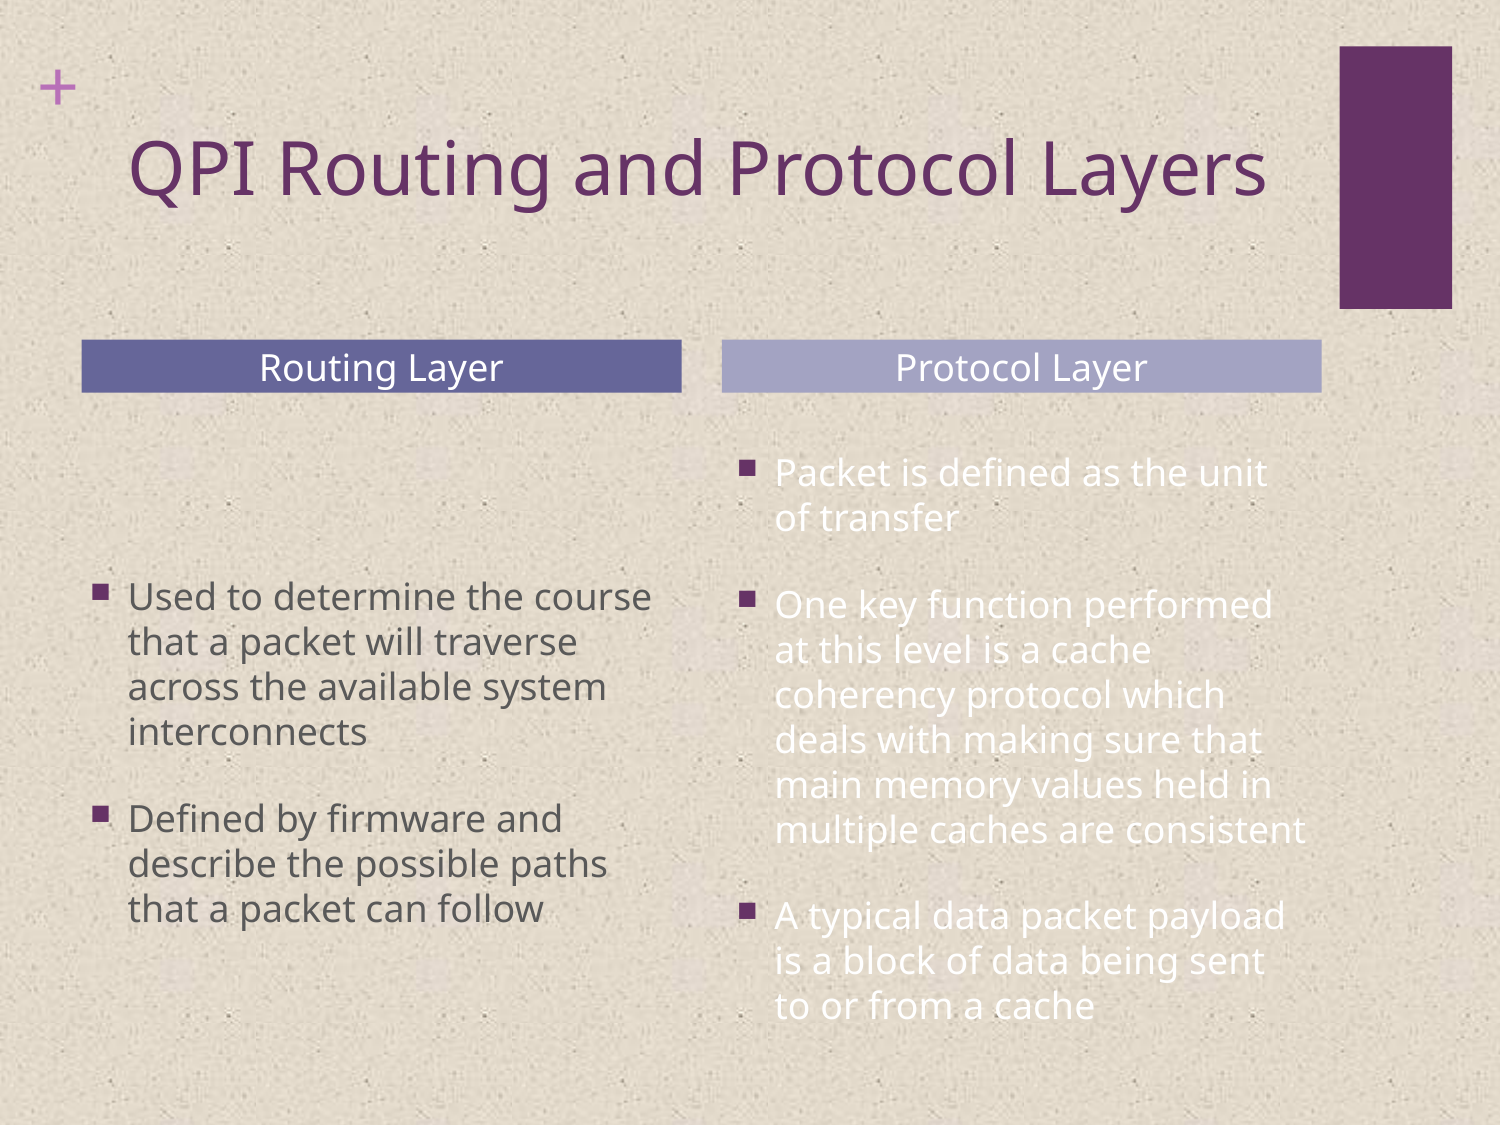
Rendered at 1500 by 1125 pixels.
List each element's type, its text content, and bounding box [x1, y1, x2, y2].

list Used to determine the course that a packet will traverse across the available system interconnects Defined by firmware and describe the possible paths that a packet can follow [75, 450, 675, 1054]
list Routing Layer [81, 339, 682, 393]
list Protocol Layer [721, 339, 1322, 393]
list Packet is defined as the unit of transfer One key function performed at this level is a cache coherency protocol which deals with making sure that main memory values held in multiple caches are consistent A typical data packet payload is a block of data being sent to or from a cache [721, 401, 1322, 1075]
picture [0, 0, 1500, 1125]
title QPI Routing and Protocol Layers [112, 112, 1353, 296]
